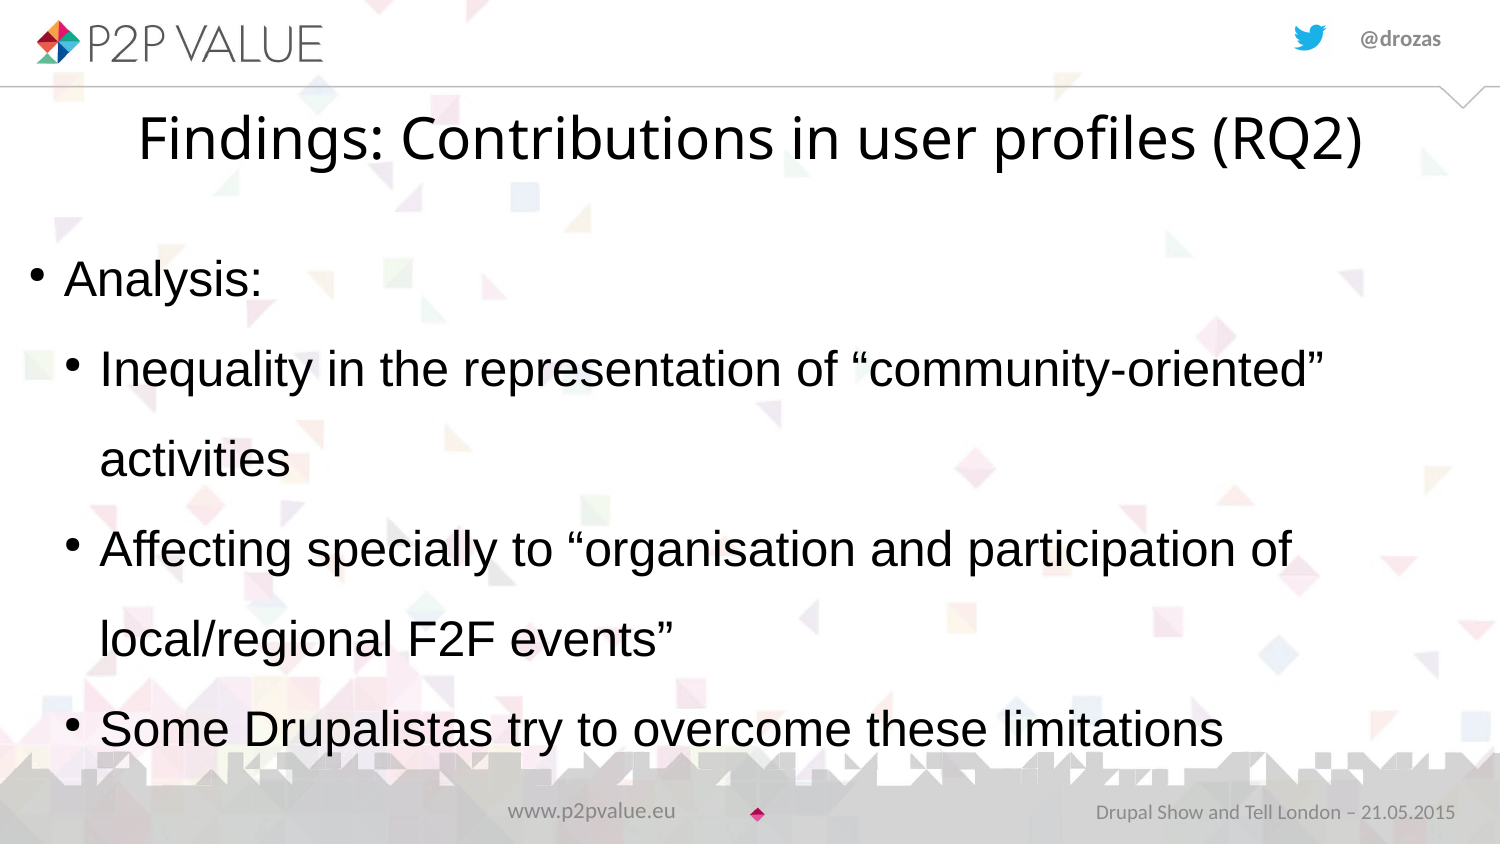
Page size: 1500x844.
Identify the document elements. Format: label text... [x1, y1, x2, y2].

text_box @drozas [1333, 15, 1455, 60]
title Findings: Contributions in user profiles (RQ2) [0, 92, 1500, 181]
subtitle Analysis: Inequality in the representation of “community-oriented” activities Affecting specially to “organisation and participation of local/regional F2F events” Some Drupalistas try to overcome these limitations [15, 210, 1496, 766]
picture [0, 181, 1500, 844]
picture [0, 0, 1500, 92]
text_box Drupal Show and Tell London – 21.05.2015 [777, 788, 1470, 834]
text_box www.p2pvalue.eu [501, 789, 720, 829]
